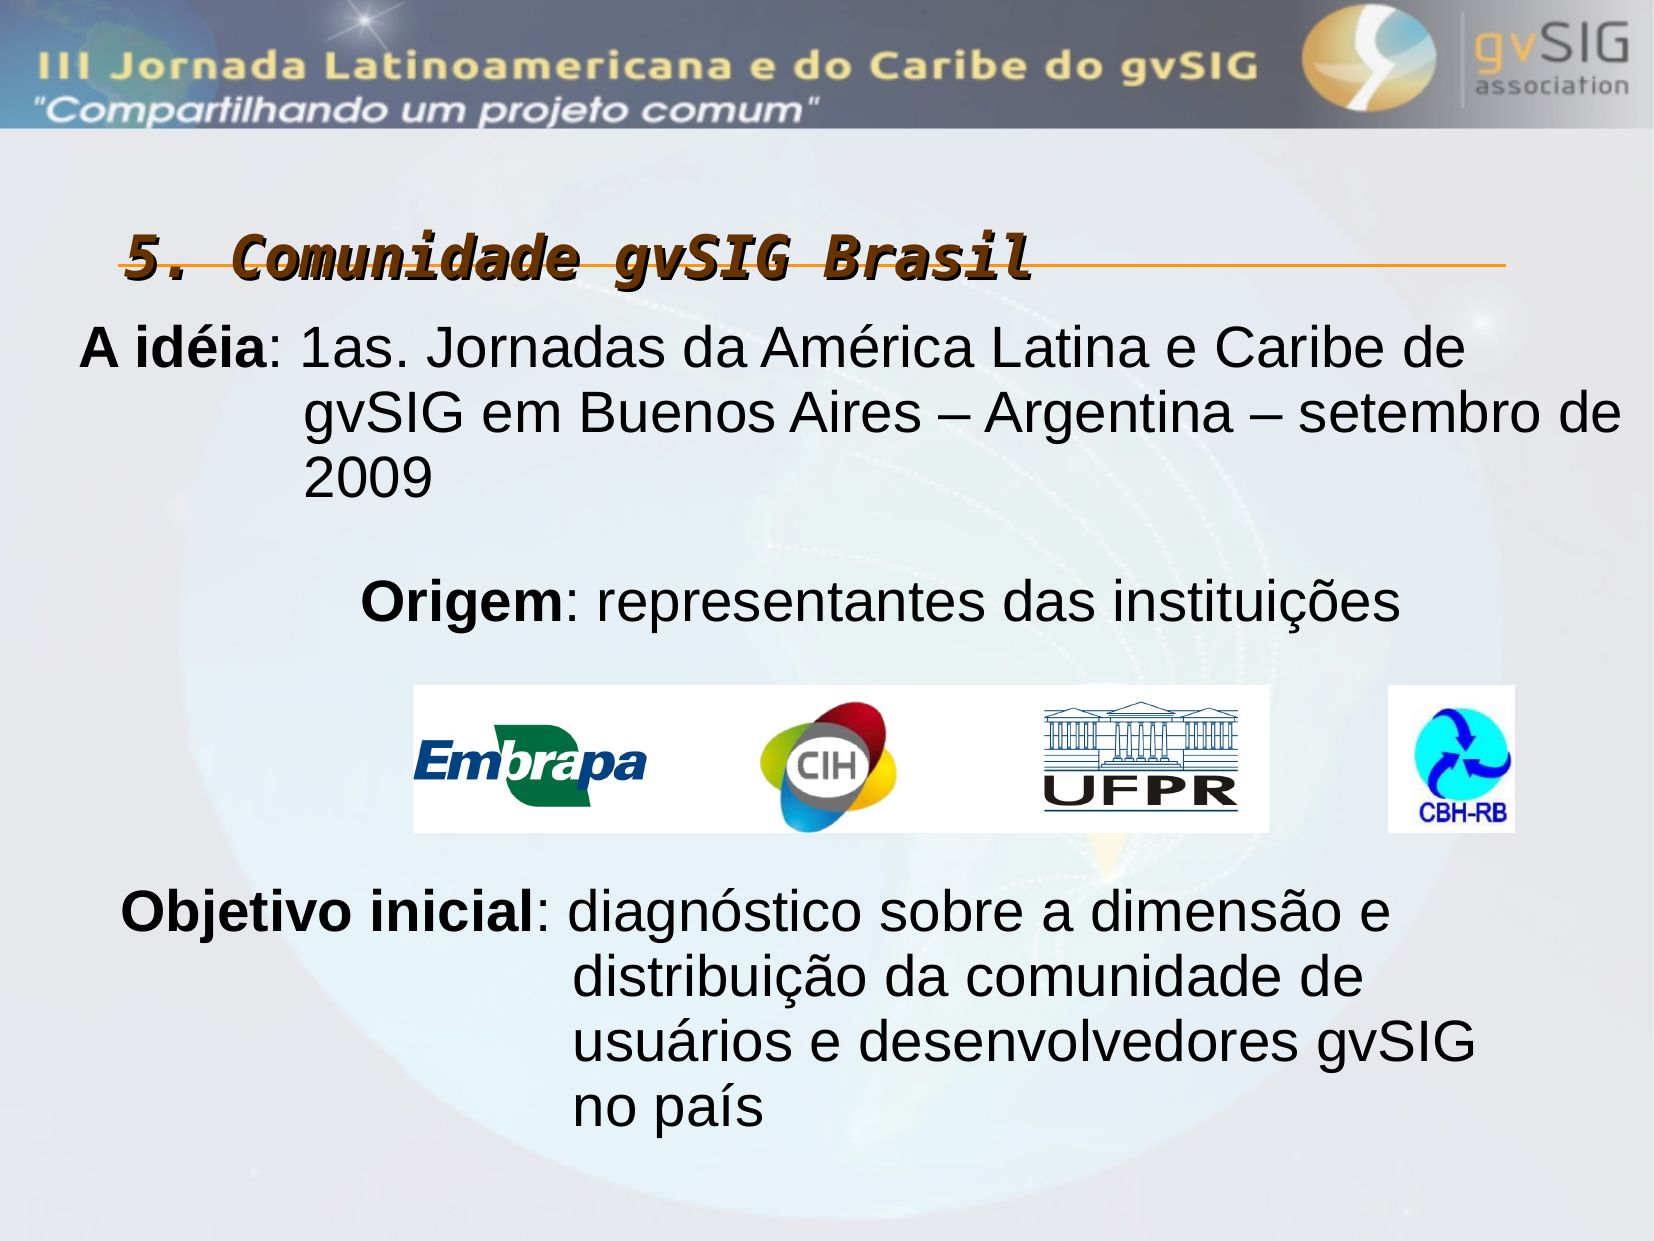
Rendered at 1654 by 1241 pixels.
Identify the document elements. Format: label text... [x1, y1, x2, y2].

text_box 5. Comunidade gvSIG Brasil [109, 182, 1536, 266]
picture [0, 0, 1654, 1241]
text_box Origem: representantes das instituições [324, 561, 1524, 650]
text_box Objetivo inicial: diagnóstico sobre a dimensão e distribuição da comunidade de usuários e desenvolvedores gvSIG no país [82, 871, 1501, 1148]
text_box A idéia: 1as. Jornadas da América Latina e Caribe de gvSIG em Buenos Aires – Argentina – setembro de 2009 [59, 307, 1654, 519]
